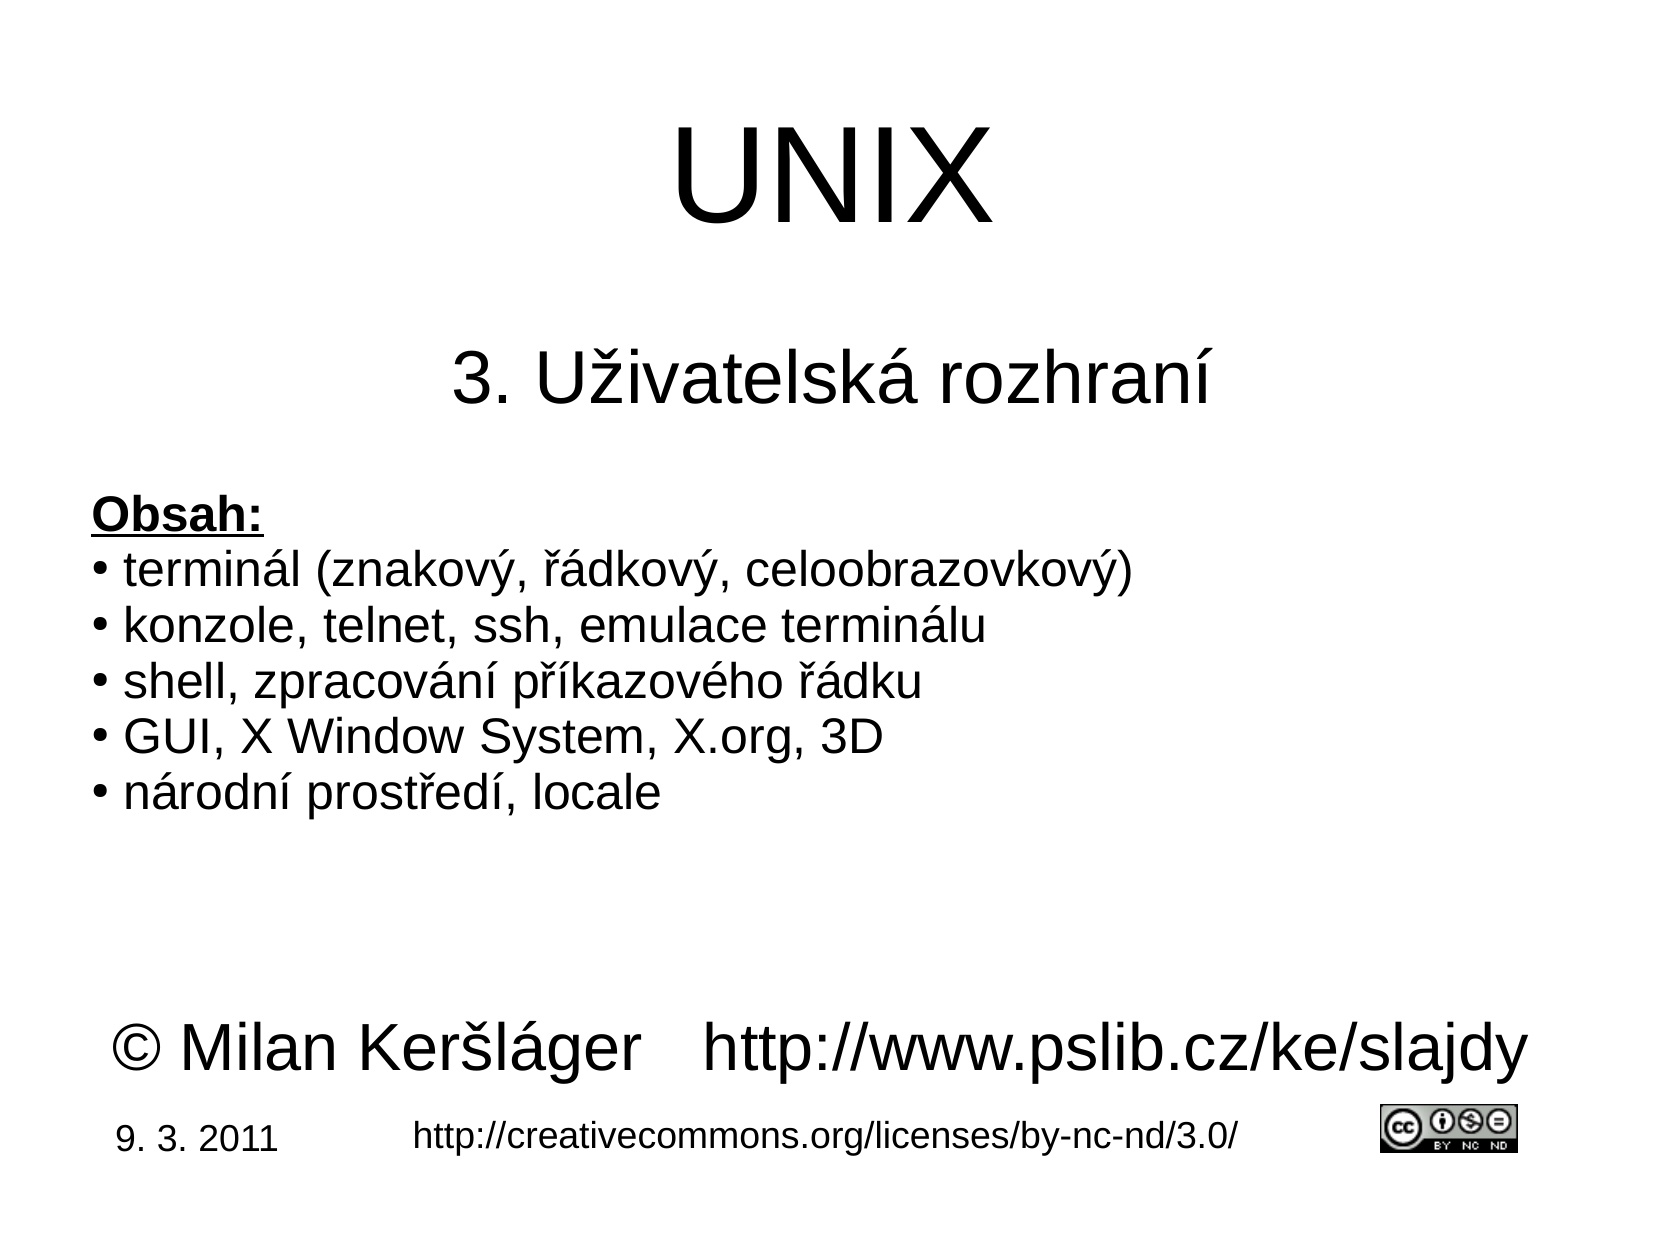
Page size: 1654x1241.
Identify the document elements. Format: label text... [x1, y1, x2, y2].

text_box 9.3.2011 [100, 1110, 337, 1168]
list © Milan Keršláger http://www.pslib.cz/ke/slajdy [76, 1009, 1565, 1087]
picture [1380, 1104, 1518, 1153]
title UNIX 3. Uživatelská rozhraní [88, 56, 1577, 461]
text_box Obsah: terminál (znakový, řádkový, celoobrazovkový) konzole, telnet, ssh, emulace terminálu shell, zpracování příkazového řádku GUI, X Window System, X.org, 3D národní prostředí, locale [76, 478, 1583, 829]
text_box http://creativecommons.org/licenses/by-nc-nd/3.0/ [339, 1107, 1313, 1165]
